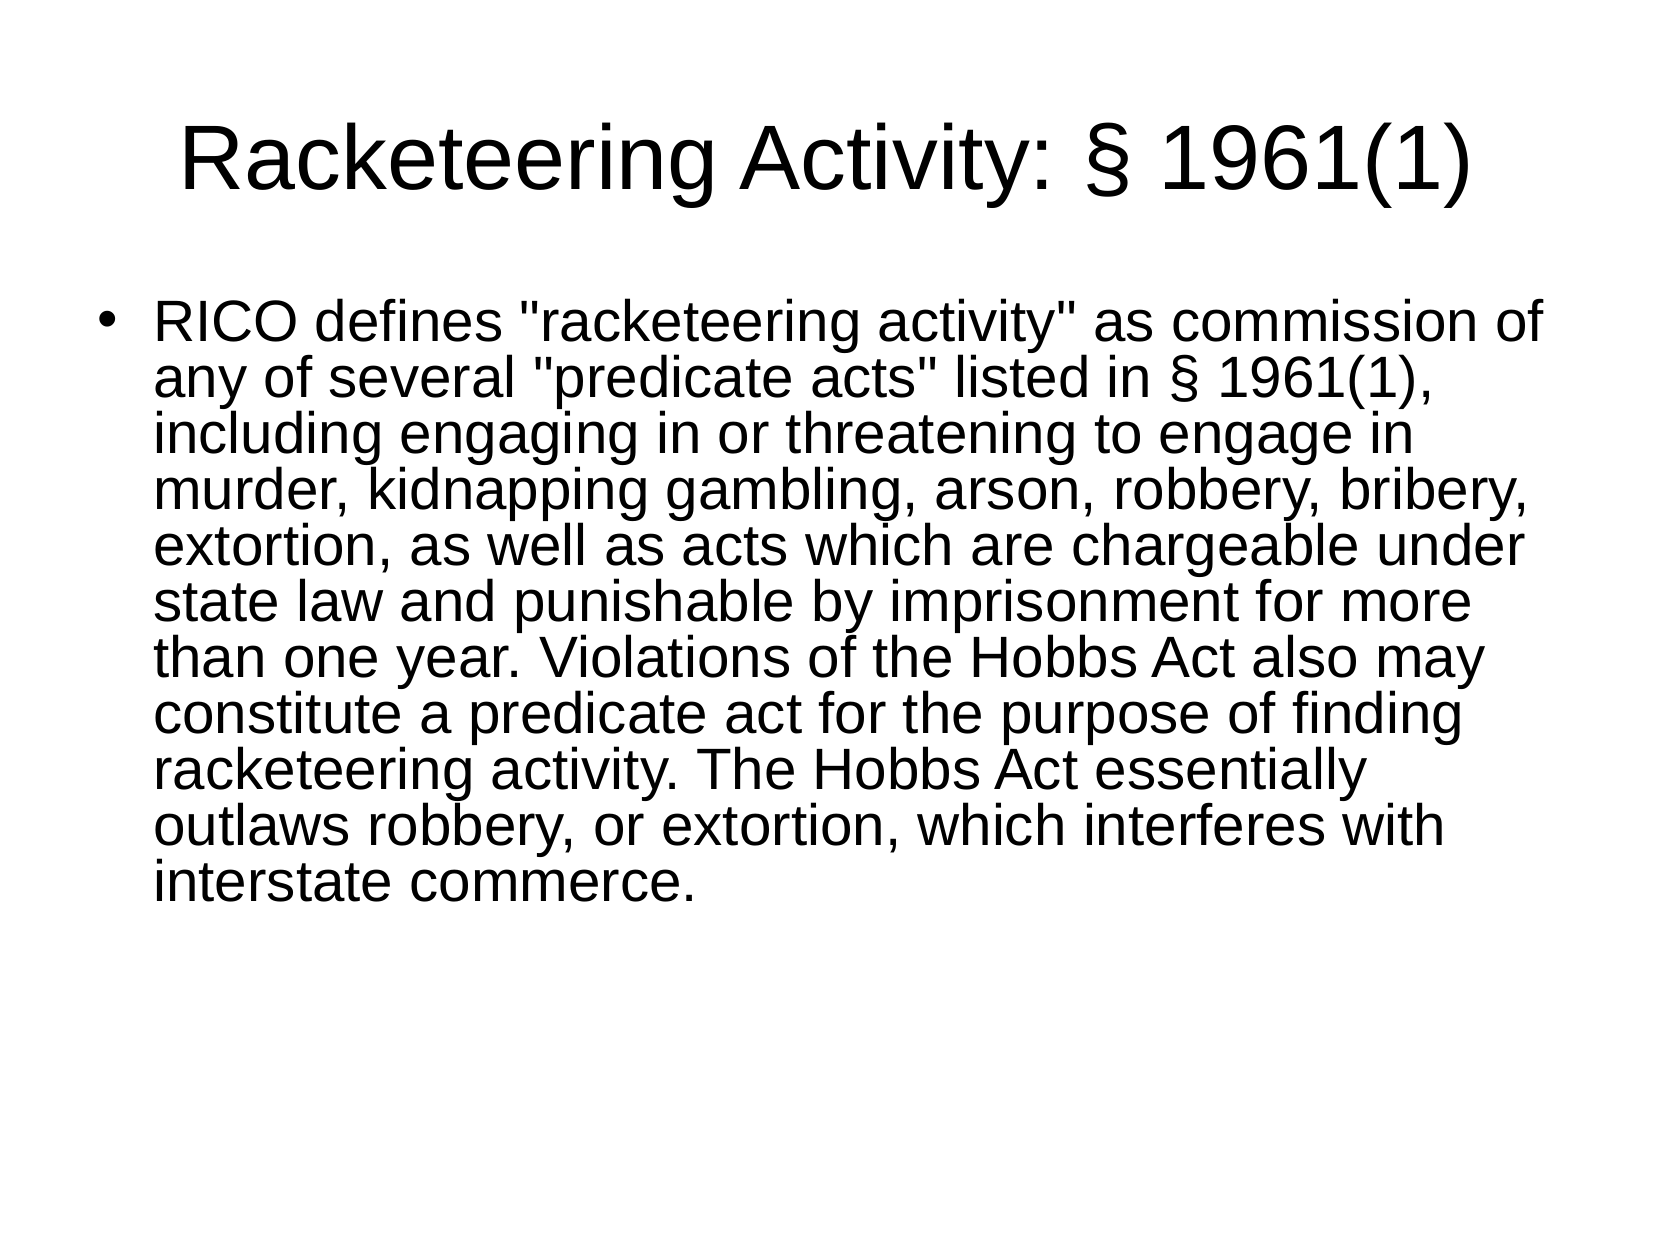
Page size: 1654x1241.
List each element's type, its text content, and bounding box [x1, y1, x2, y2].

title Racketeering Activity: § 1961(1) [82, 49, 1571, 257]
list RICO defines "racketeering activity" as commission of any of several "predicate acts" listed in § 1961(1), including engaging in or threatening to engage in murder, kidnapping gambling, arson, robbery, bribery, extortion, as well as acts which are chargeable under state law and punishable by imprisonment for more than one year. Violations of the Hobbs Act also may constitute a predicate act for the purpose of finding racketeering activity. The Hobbs Act essentially outlaws robbery, or extortion, which interferes with interstate commerce. [82, 289, 1571, 1108]
